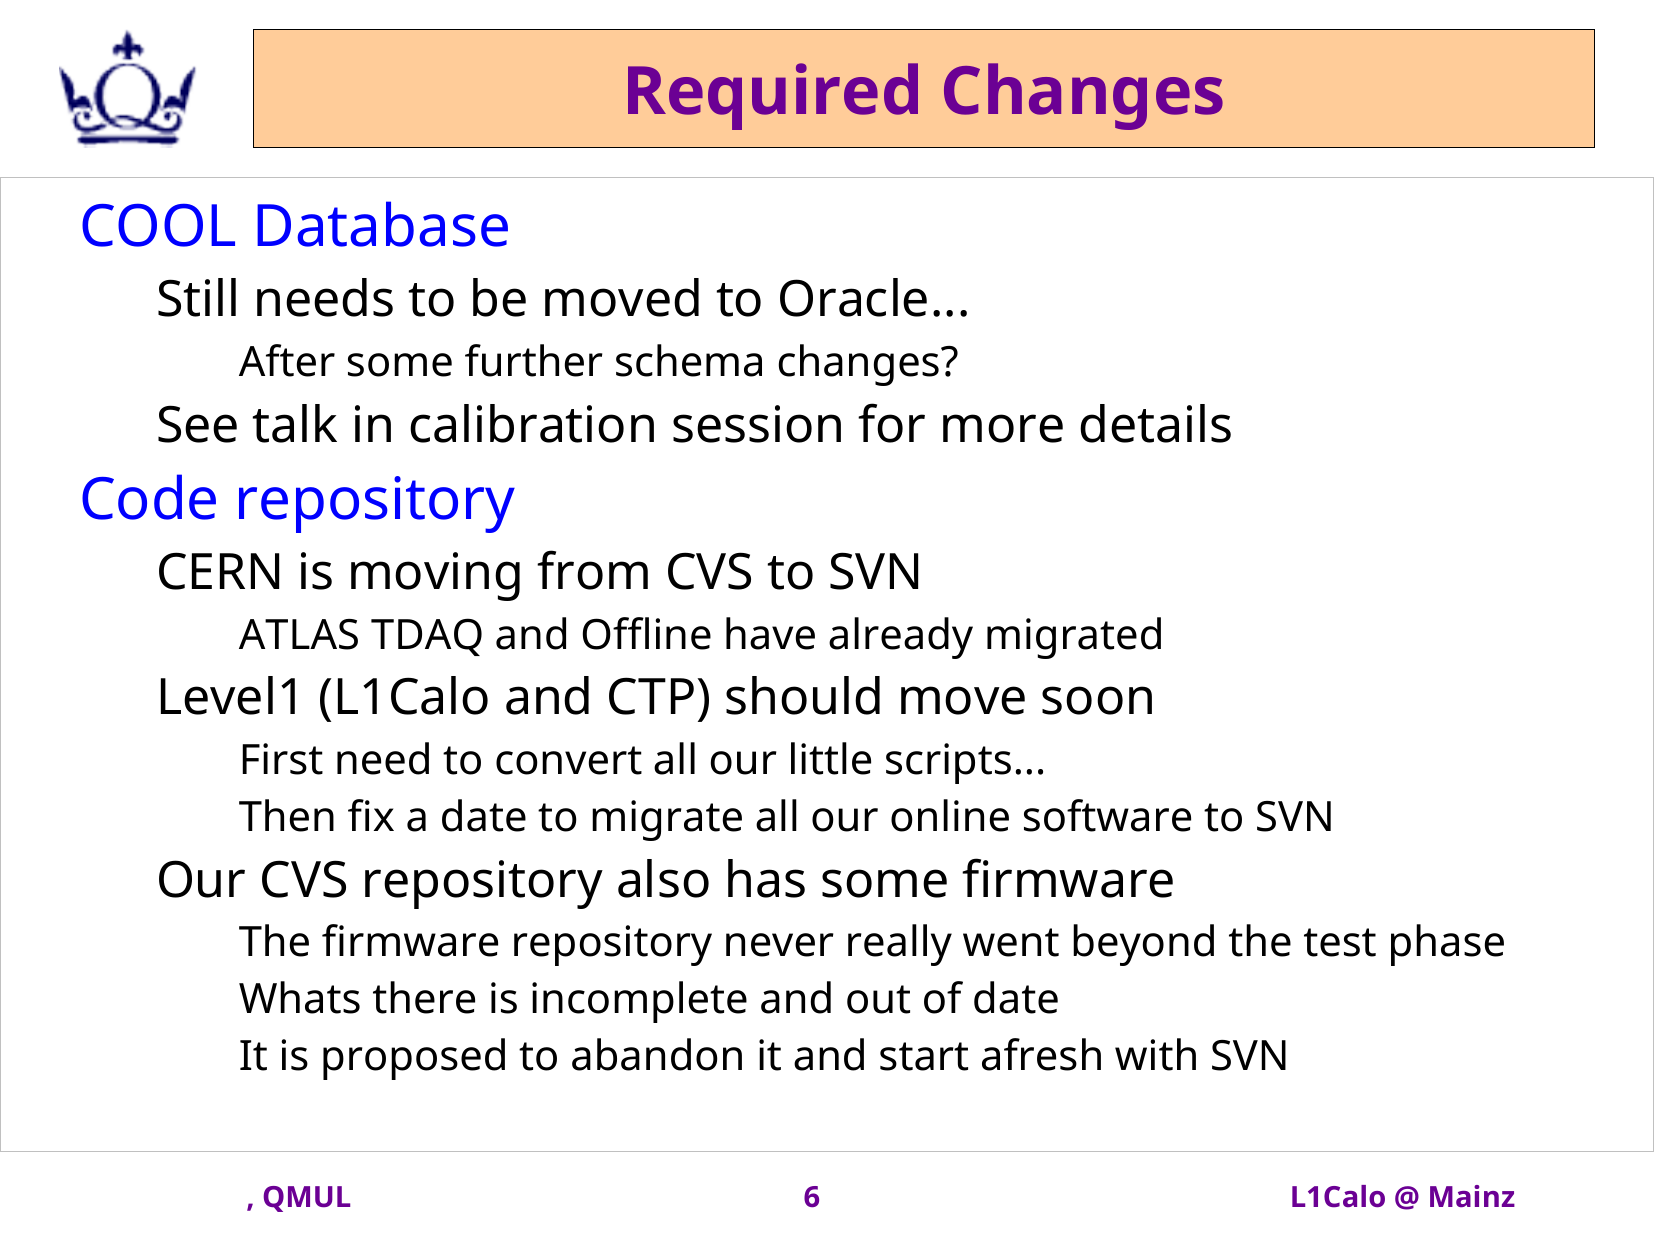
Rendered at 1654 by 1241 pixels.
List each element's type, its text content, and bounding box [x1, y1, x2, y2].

picture [59, 29, 200, 148]
list COOL Database Still needs to be moved to Oracle... After some further schema changes? See talk in calibration session for more details Code repository CERN is moving from CVS to SVN ATLAS TDAQ and Offline have already migrated Level1 (L1Calo and CTP) should move soon First need to convert all our little scripts... Then fix a date to migrate all our online software to SVN Our CVS repository also has some firmware The firmware repository never really went beyond the test phase Whats there is incomplete and out of date It is proposed to abandon it and start afresh with SVN [61, 184, 1605, 1104]
title Required Changes [253, 29, 1595, 148]
